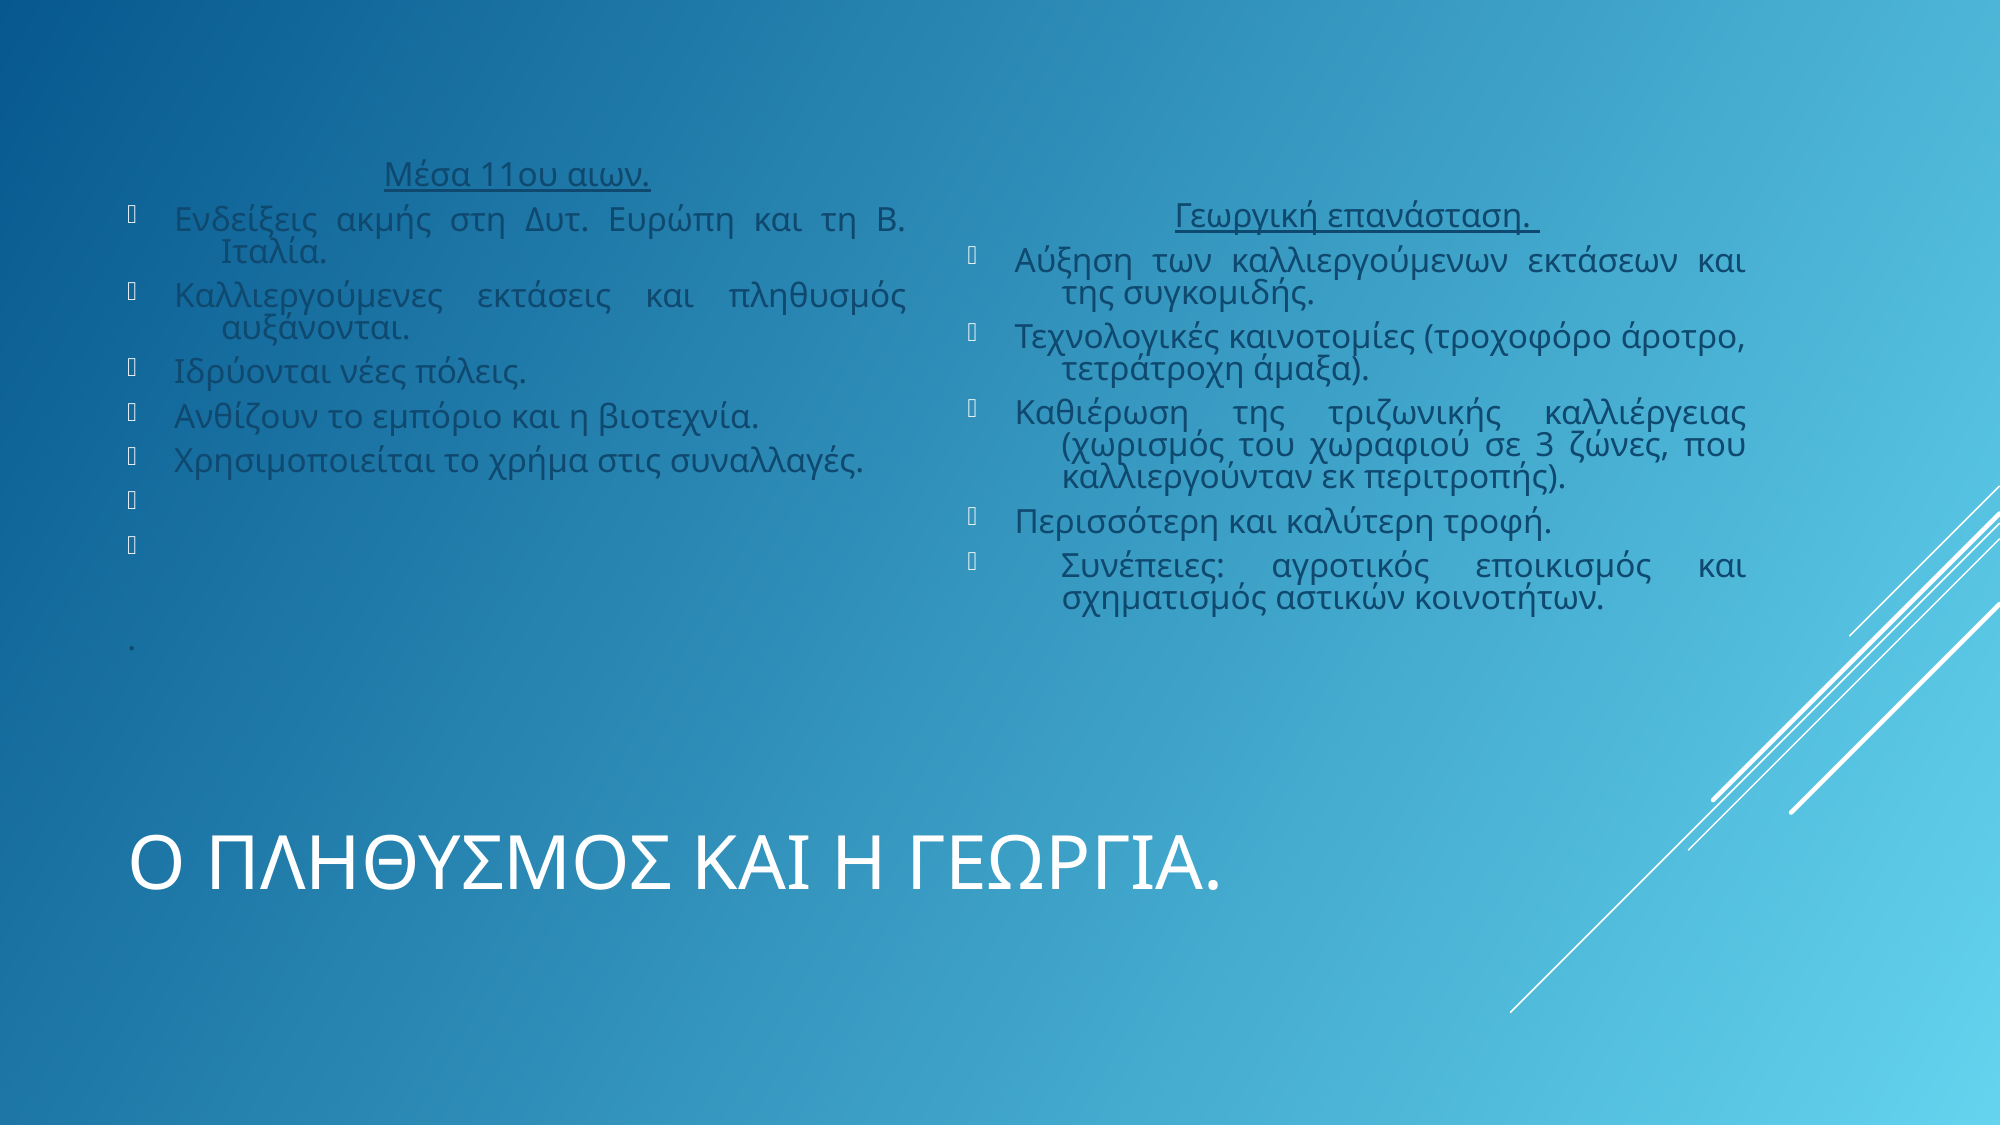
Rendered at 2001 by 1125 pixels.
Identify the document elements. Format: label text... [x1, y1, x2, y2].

list Μέσα 11ου αιων. Ενδείξεις ακμής στη Δυτ. Ευρώπη και τη Β. Ιταλία. Καλλιεργούμενες εκτάσεις και πληθυσμός αυξάνονται. Ιδρύονται νέες πόλεις. Ανθίζουν το εμπόριο και η βιοτεχνία. Χρησιμοποιείται το χρήμα στις συναλλαγές. . [112, 112, 923, 706]
list Γεωργική επανάσταση. Αύξηση των καλλιεργούμενων εκτάσεων και της συγκομιδής. Τεχνολογικές καινοτομίες (τροχοφόρο άροτρο, τετράτροχη άμαξα). Καθιέρωση της τριζωνικής καλλιέργειας (χωρισμός του χωραφιού σε 3 ζώνες, που καλλιεργούνταν εκ περιτροπής). Περισσότερη και καλύτερη τροφή. Συνέπειες: αγροτικός εποικισμός και σχηματισμός αστικών κοινοτήτων. [952, 112, 1763, 706]
title Ο πληθυσμος και η γεωργια. [112, 736, 1513, 984]
